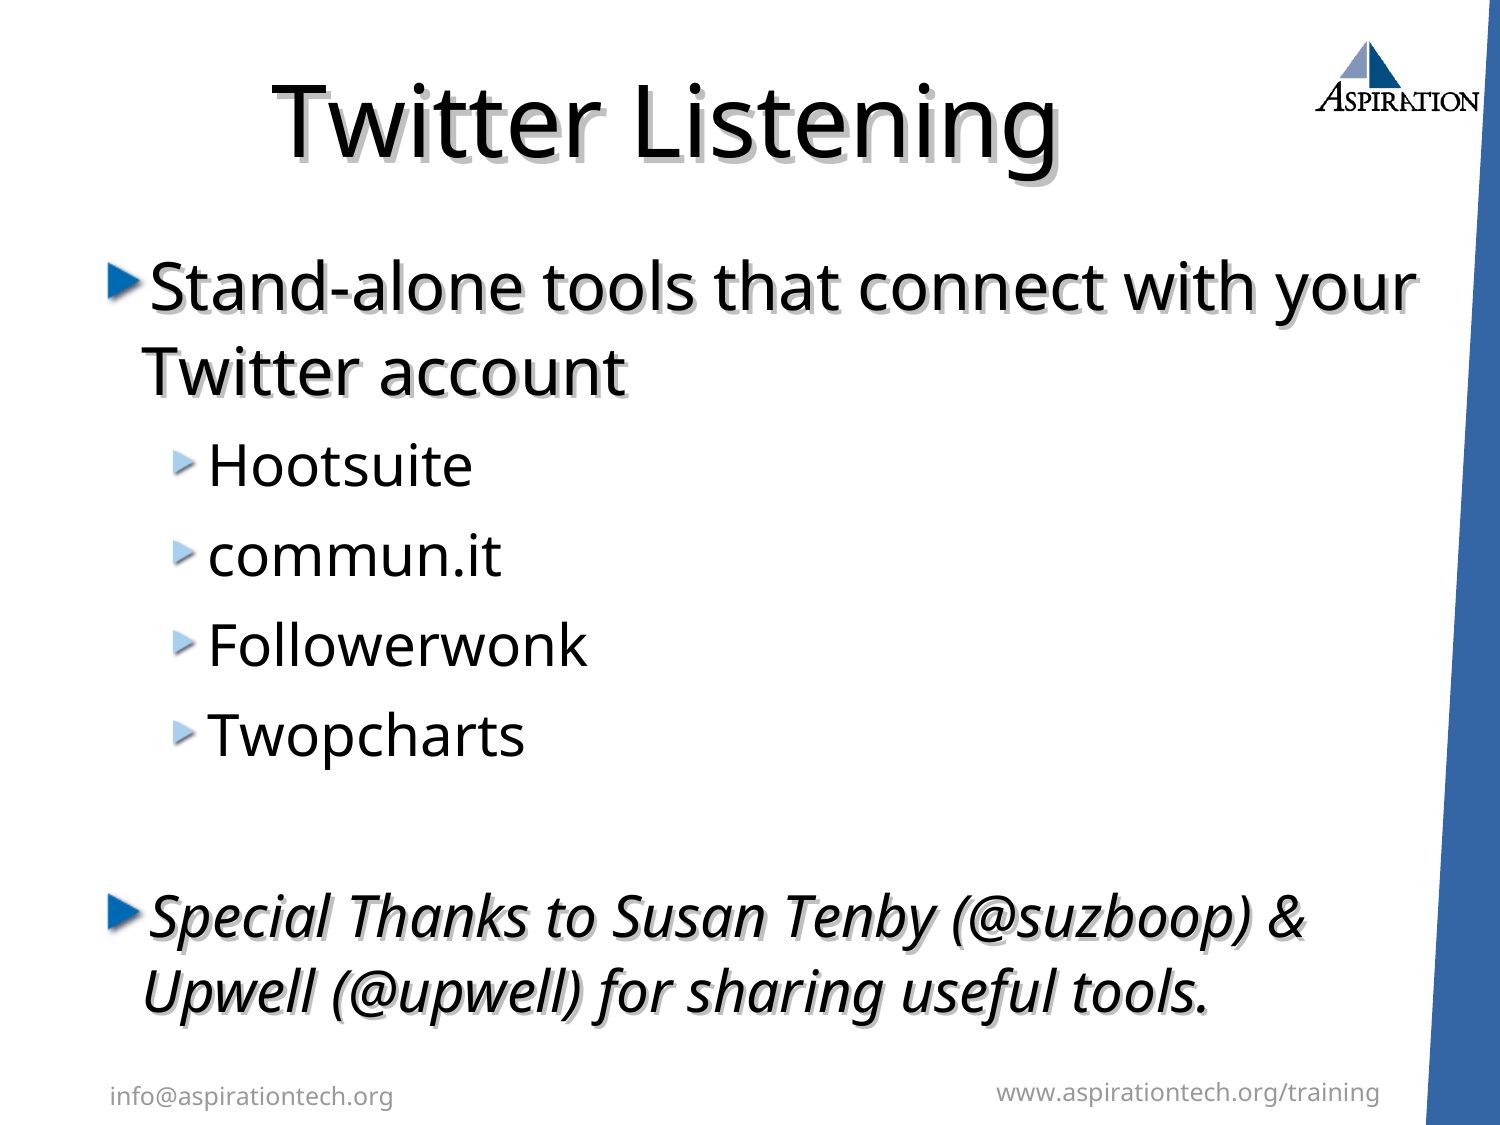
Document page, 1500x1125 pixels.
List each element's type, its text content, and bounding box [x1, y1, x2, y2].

picture [1315, 41, 1480, 120]
title Twitter Listening [49, 19, 1284, 206]
list Stand-alone tools that connect with your Twitter account Hootsuite commun.it Followerwonk Twopcharts Special Thanks to Susan Tenby (@suzboop) & Upwell (@upwell) for sharing useful tools. [49, 238, 1447, 1024]
